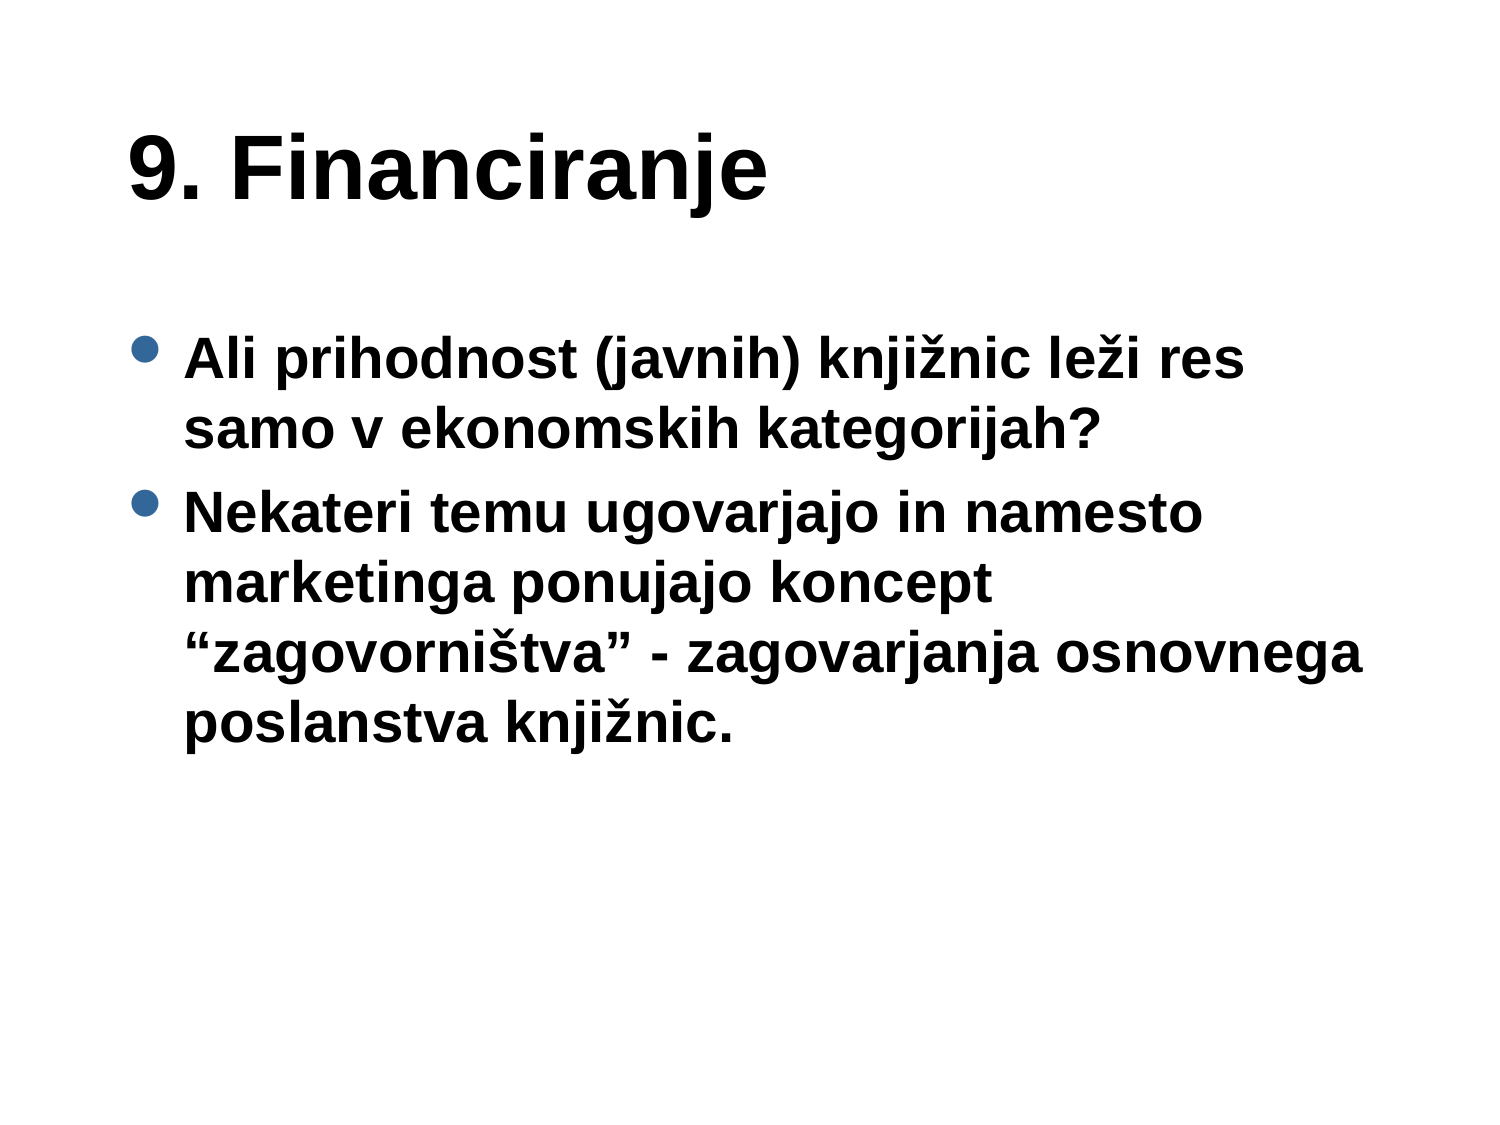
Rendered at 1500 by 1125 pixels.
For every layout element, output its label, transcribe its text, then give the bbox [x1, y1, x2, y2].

list Ali prihodnost (javnih) knjižnic leži res samo v ekonomskih kategorijah? Nekateri temu ugovarjajo in namesto marketinga ponujajo koncept “zagovorništva” - zagovarjanja osnovnega poslanstva knjižnic. [112, 312, 1388, 988]
title 9. Financiranje [112, 37, 1388, 225]
